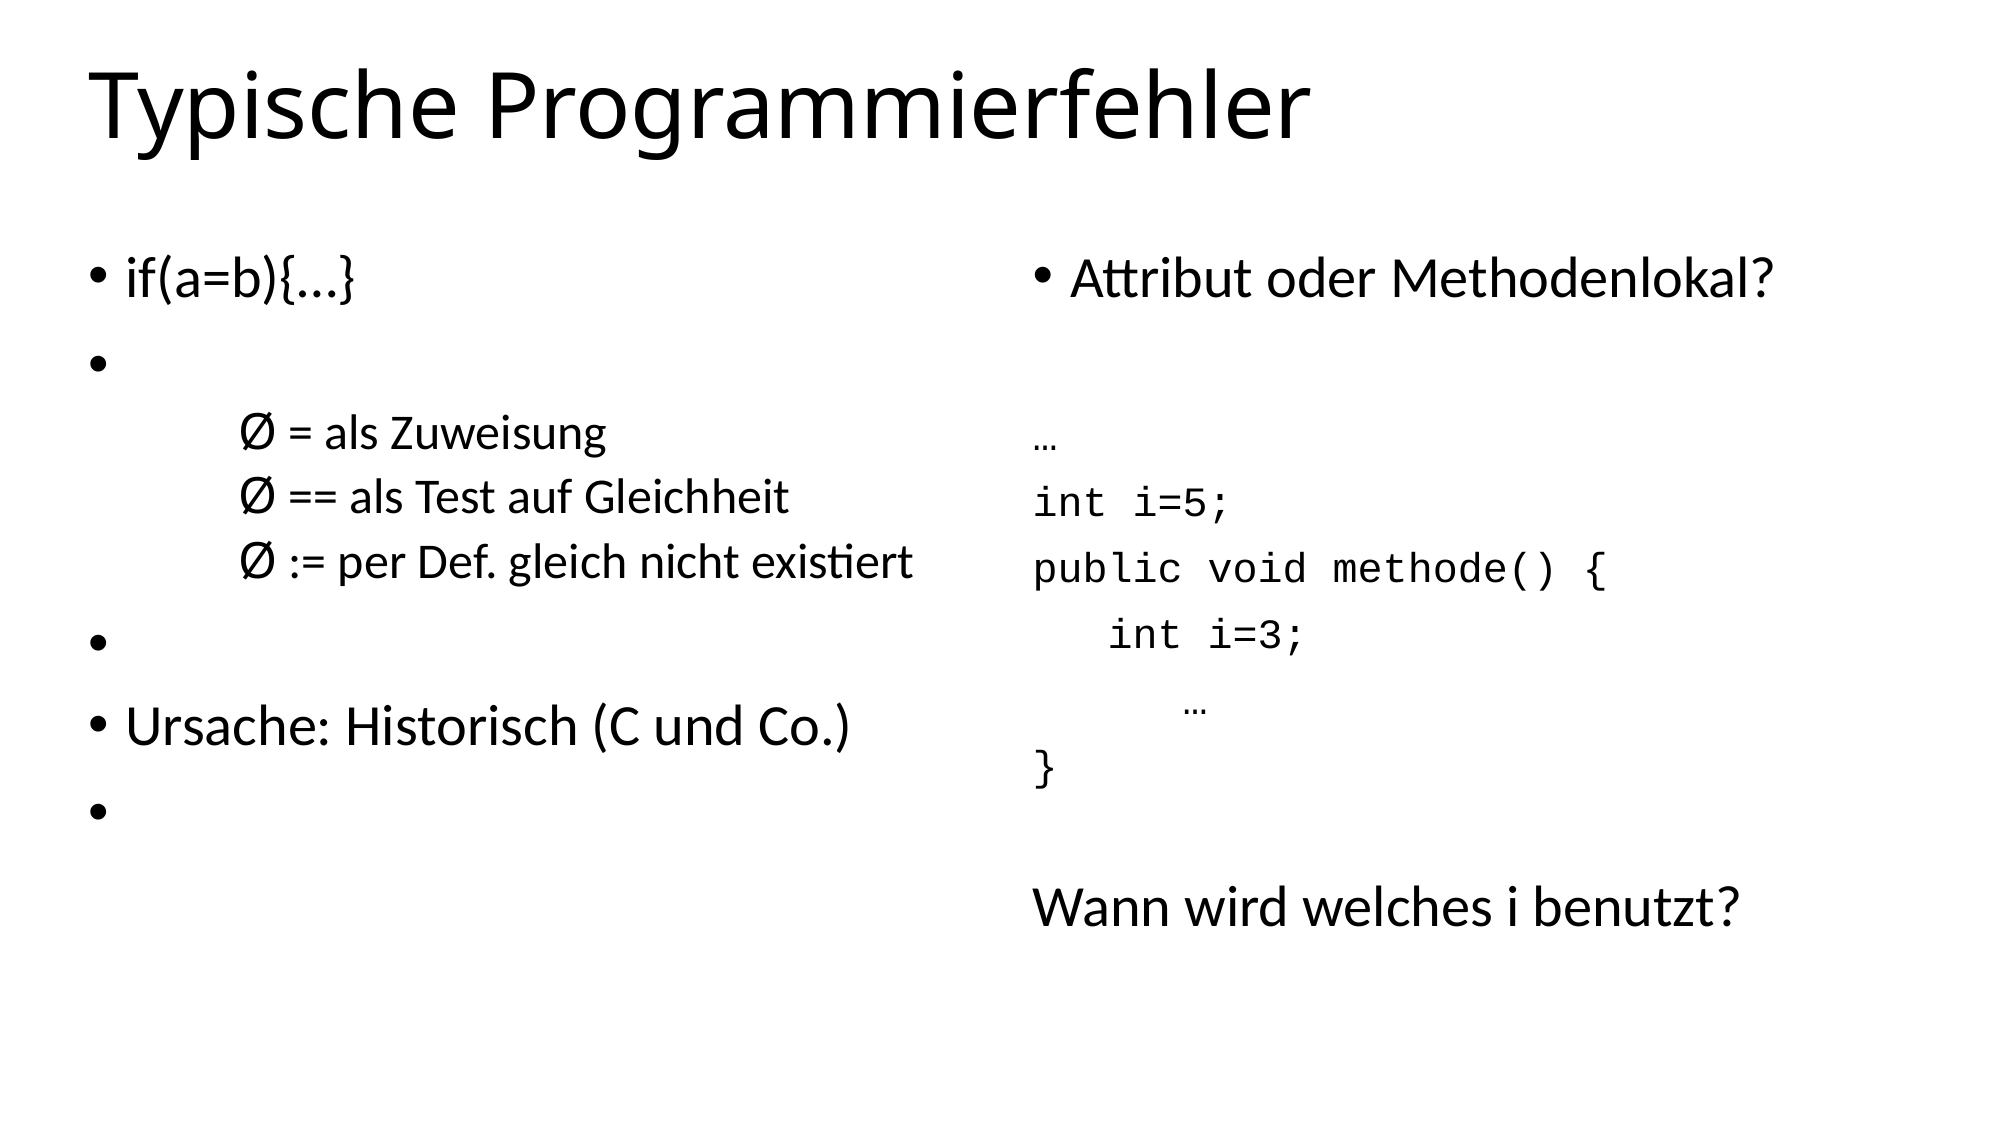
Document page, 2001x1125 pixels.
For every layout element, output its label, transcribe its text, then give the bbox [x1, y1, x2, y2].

list if(a=b){…} = als Zuweisung == als Test auf Gleichheit := per Def. gleich nicht existiert Ursache: Historisch (C und Co.) [73, 239, 952, 1003]
list Attribut oder Methodenlokal? … int i=5; public void methode() { int i=3; … } Wann wird welches i benutzt? [1017, 239, 1984, 1003]
title Typische Programmierfehler [73, 0, 1984, 218]
